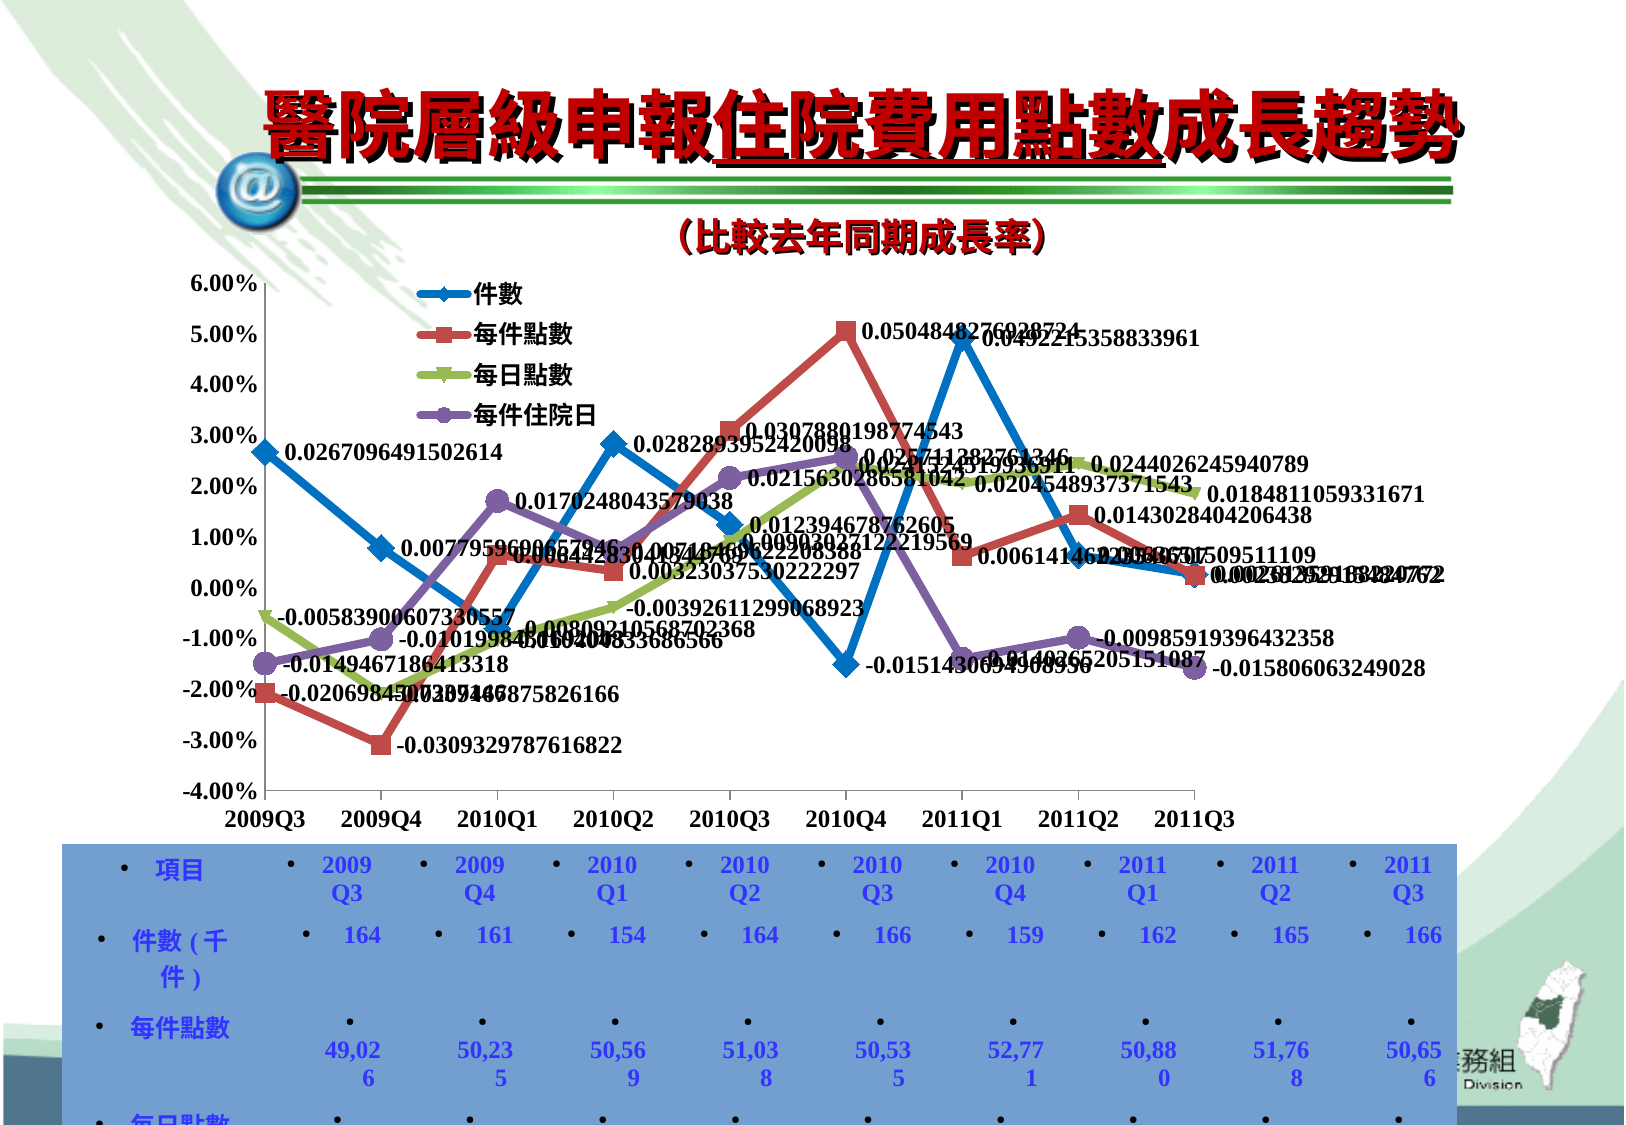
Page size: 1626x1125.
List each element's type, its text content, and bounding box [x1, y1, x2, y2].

table_cell 161 [396, 914, 528, 1001]
table_header 2010Q2 [661, 844, 794, 914]
table_cell 5,178 [926, 1099, 1059, 1125]
table_cell 5,255 [1059, 1099, 1192, 1125]
table_cell 154 [528, 914, 661, 1001]
table_cell 5,150 [528, 1099, 661, 1125]
table_header 項目 [62, 844, 263, 914]
table_cell 51,038 [661, 1001, 794, 1099]
table_cell 50,880 [1059, 1001, 1192, 1099]
table_cell 每日點數 [62, 1099, 263, 1125]
table_header 2009Q4 [396, 844, 528, 914]
table_header 2010Q4 [926, 844, 1059, 914]
table_cell 50,535 [794, 1001, 926, 1099]
table_cell 50,656 [1324, 1001, 1457, 1099]
table_header 2011Q2 [1192, 844, 1324, 914]
table_cell 52,771 [926, 1001, 1059, 1099]
table_header 2011Q1 [1059, 844, 1192, 914]
table_cell 50,235 [396, 1001, 528, 1099]
table_cell 164 [263, 914, 396, 1001]
table_cell 5,216 [1324, 1099, 1457, 1125]
table_cell 5,230 [1192, 1099, 1324, 1125]
table_cell 166 [1324, 914, 1457, 1001]
table_cell 165 [1192, 914, 1324, 1001]
table_header 2010Q1 [528, 844, 661, 914]
table_cell 164 [661, 914, 794, 1001]
table_cell 5,056 [396, 1099, 528, 1125]
table_cell 166 [794, 914, 926, 1001]
table_cell 162 [1059, 914, 1192, 1001]
table_cell 每件點數 [62, 1001, 263, 1099]
table_header 2011Q3 [1324, 844, 1457, 914]
table_cell 49,026 [263, 1001, 396, 1099]
chart [156, 257, 1469, 844]
table_header 2010Q3 [794, 844, 926, 914]
table_cell 5,121 [794, 1099, 926, 1125]
title 醫院層級申報住院費用點數成長趨勢 （比較去年同期成長率） [162, 70, 1562, 258]
table_cell 51,768 [1192, 1001, 1324, 1099]
table_cell 159 [926, 914, 1059, 1001]
table_header 2009Q3 [263, 844, 396, 914]
table_cell 50,569 [528, 1001, 661, 1099]
table_cell 5,106 [661, 1099, 794, 1125]
table_cell 5,075 [263, 1099, 396, 1125]
table_cell 件數(千件) [62, 914, 263, 1001]
